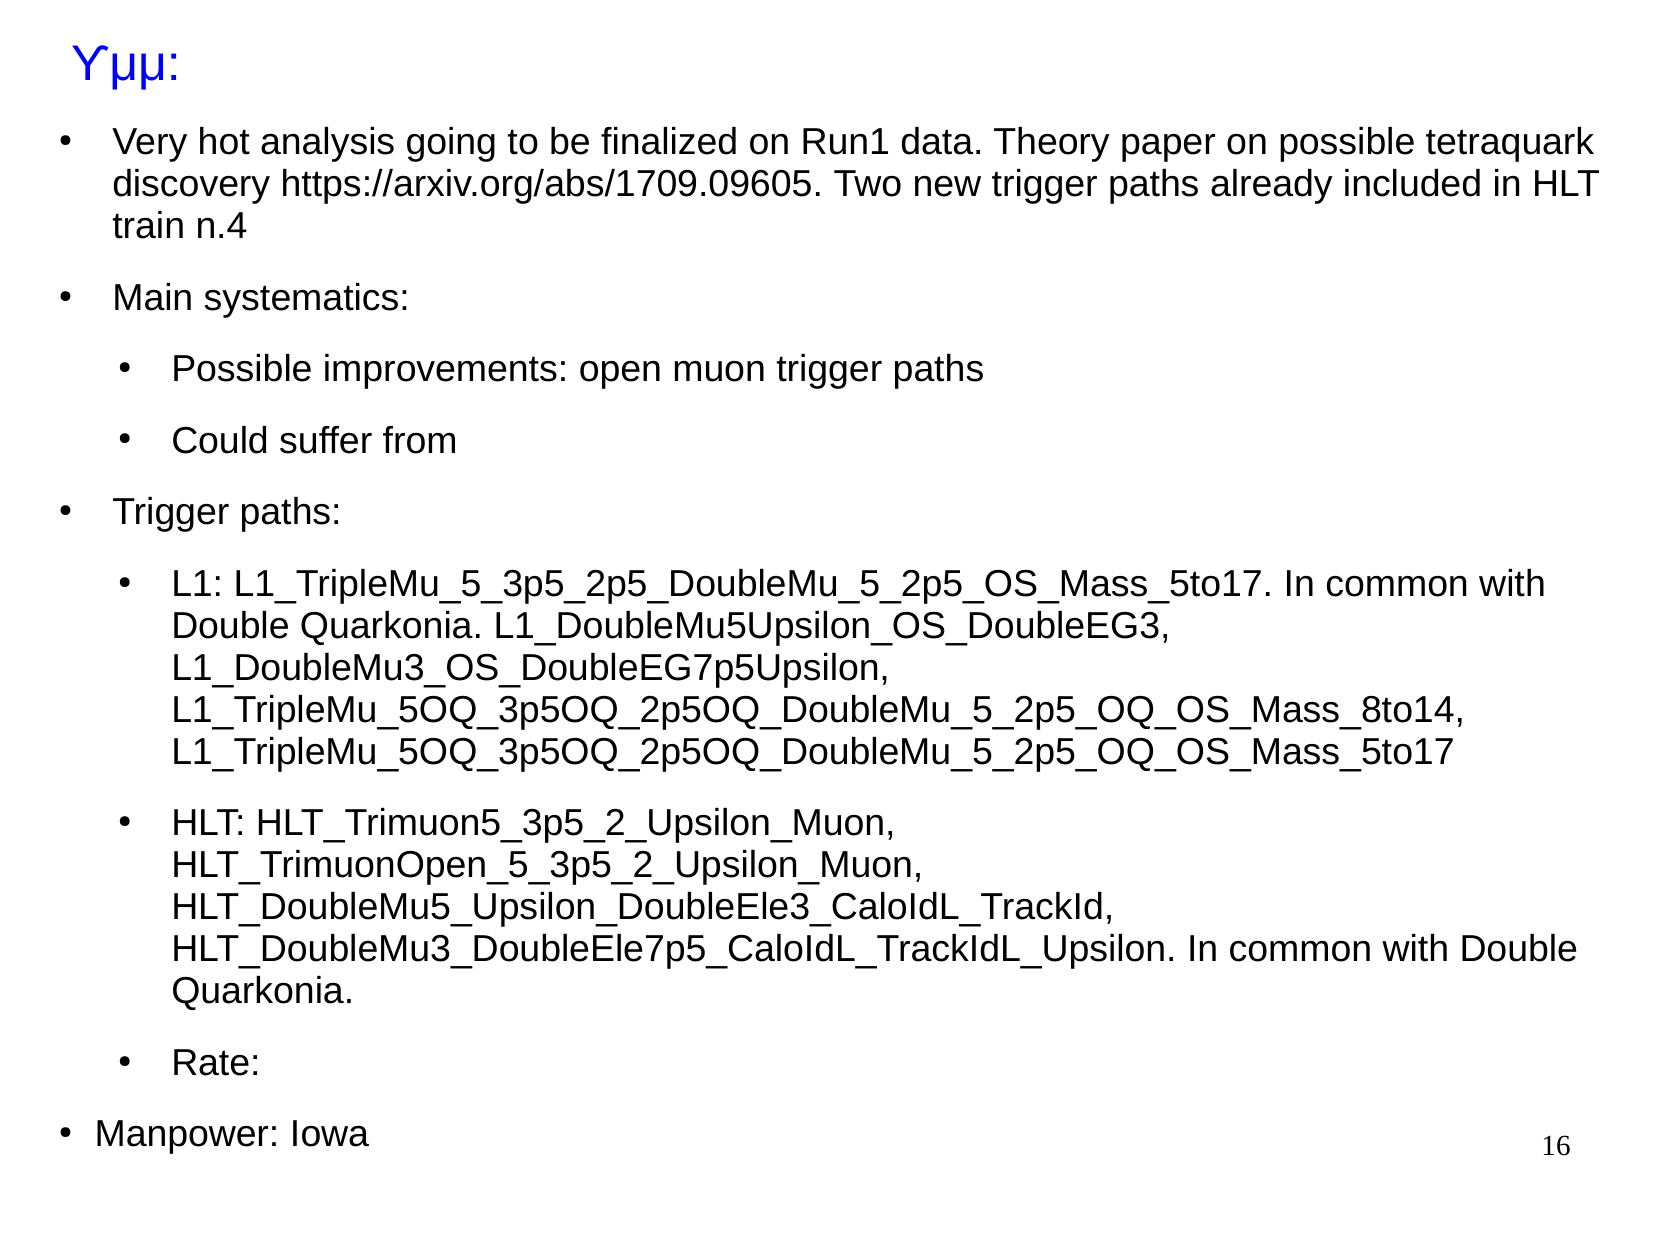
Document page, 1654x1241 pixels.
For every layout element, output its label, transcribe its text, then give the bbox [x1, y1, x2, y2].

list ϒμμ: Very hot analysis going to be finalized on Run1 data. Theory paper on possible tetraquark discovery https://arxiv.org/abs/1709.09605. Two new trigger paths already included in HLT train n.4 Main systematics: Possible improvements: open muon trigger paths Could suffer from Trigger paths: L1: L1_TripleMu_5_3p5_2p5_DoubleMu_5_2p5_OS_Mass_5to17. In common with Double Quarkonia. L1_DoubleMu5Upsilon_OS_DoubleEG3, L1_DoubleMu3_OS_DoubleEG7p5Upsilon, L1_TripleMu_5OQ_3p5OQ_2p5OQ_DoubleMu_5_2p5_OQ_OS_Mass_8to14, L1_TripleMu_5OQ_3p5OQ_2p5OQ_DoubleMu_5_2p5_OQ_OS_Mass_5to17 HLT: HLT_Trimuon5_3p5_2_Upsilon_Muon, HLT_TrimuonOpen_5_3p5_2_Upsilon_Muon, HLT_DoubleMu5_Upsilon_DoubleEle3_CaloIdL_TrackId, HLT_DoubleMu3_DoubleEle7p5_CaloIdL_TrackIdL_Upsilon. In common with Double Quarkonia. Rate: Manpower: Iowa [0, 35, 1625, 1227]
